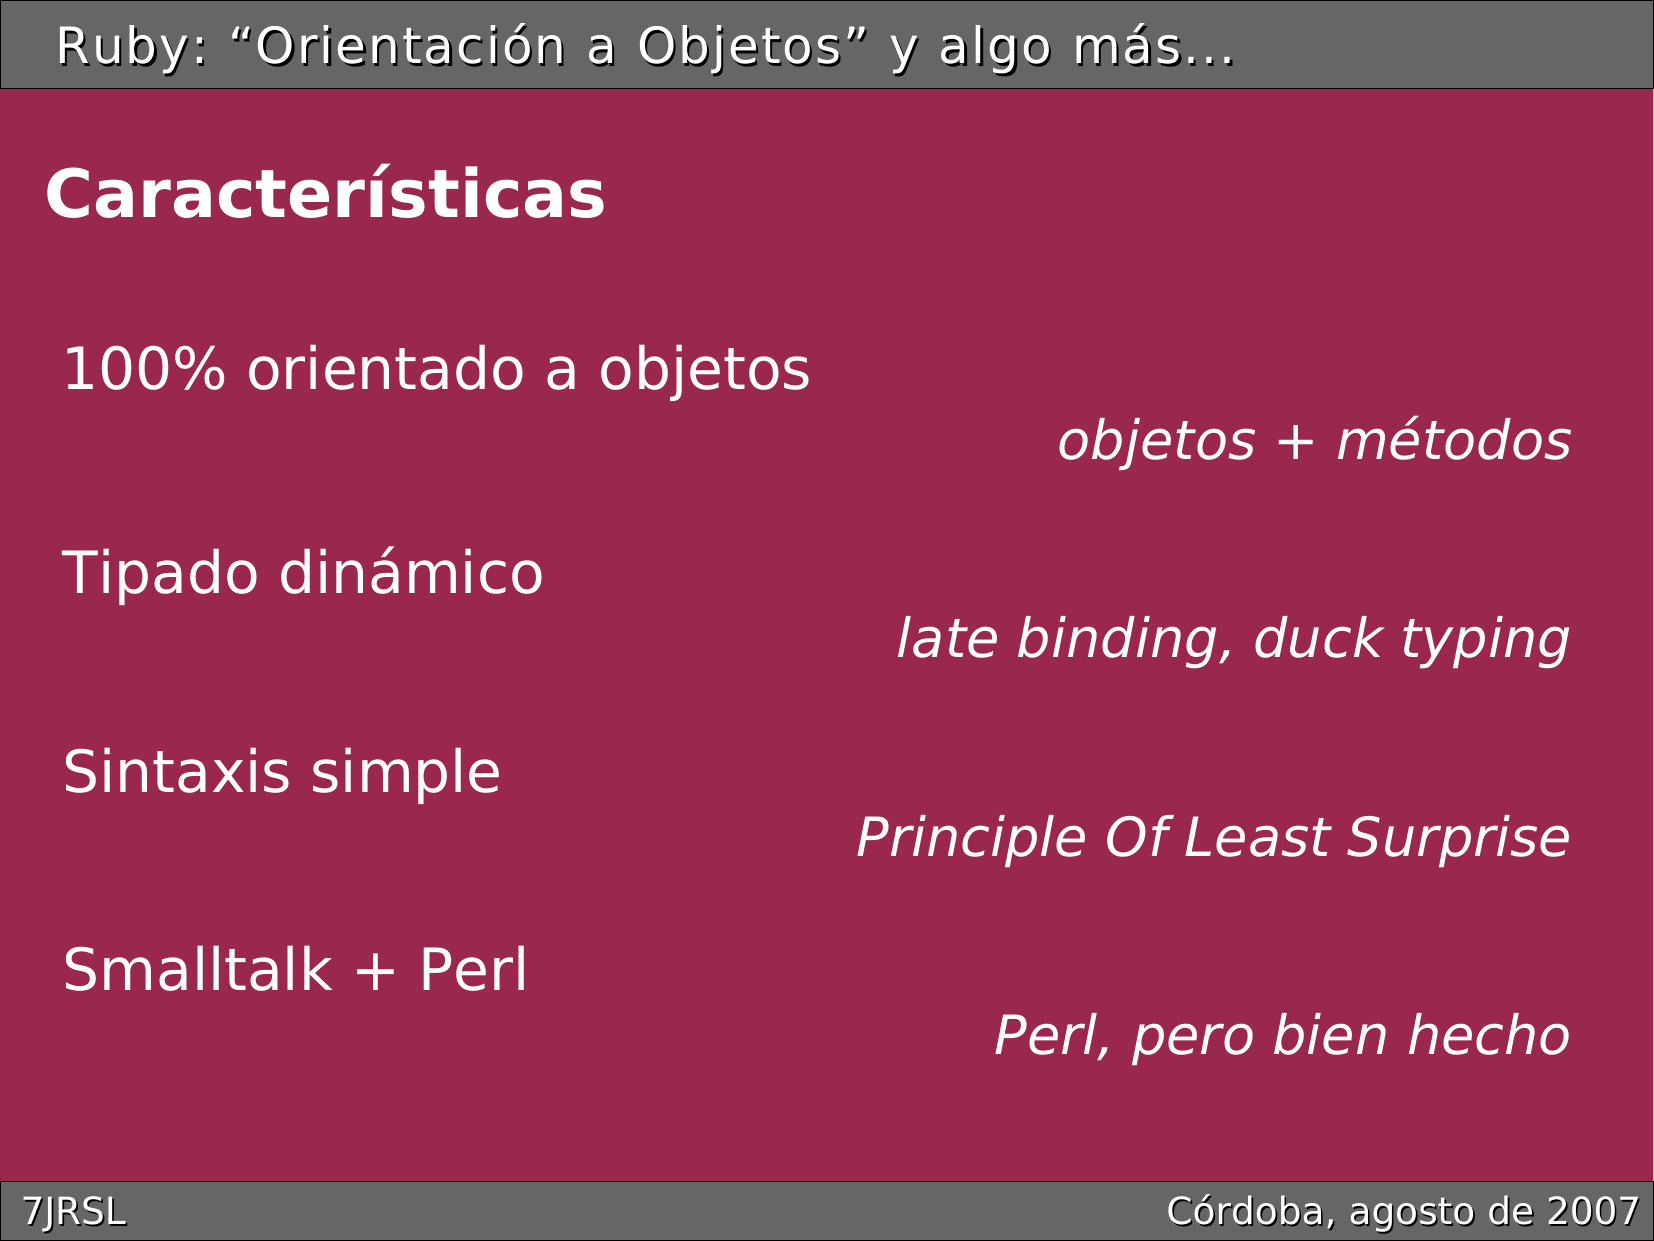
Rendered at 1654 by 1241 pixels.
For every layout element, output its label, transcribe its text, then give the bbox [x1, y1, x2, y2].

text_box [0, 0, 1654, 89]
text_box Características [29, 147, 1625, 241]
text_box 100% orientado a objetos objetos + métodos Tipado dinámico late binding, duck typing Sintaxis simple Principle Of Least Surprise Smalltalk + Perl Perl, pero bien hecho [29, 310, 1625, 1123]
text_box 7JRSL [5, 1182, 178, 1241]
text_box Ruby: “Orientación a Objetos” y algo más... [40, 9, 1565, 89]
text_box Córdoba, agosto de 2007 [1151, 1182, 1654, 1241]
text_box [0, 1181, 1654, 1241]
